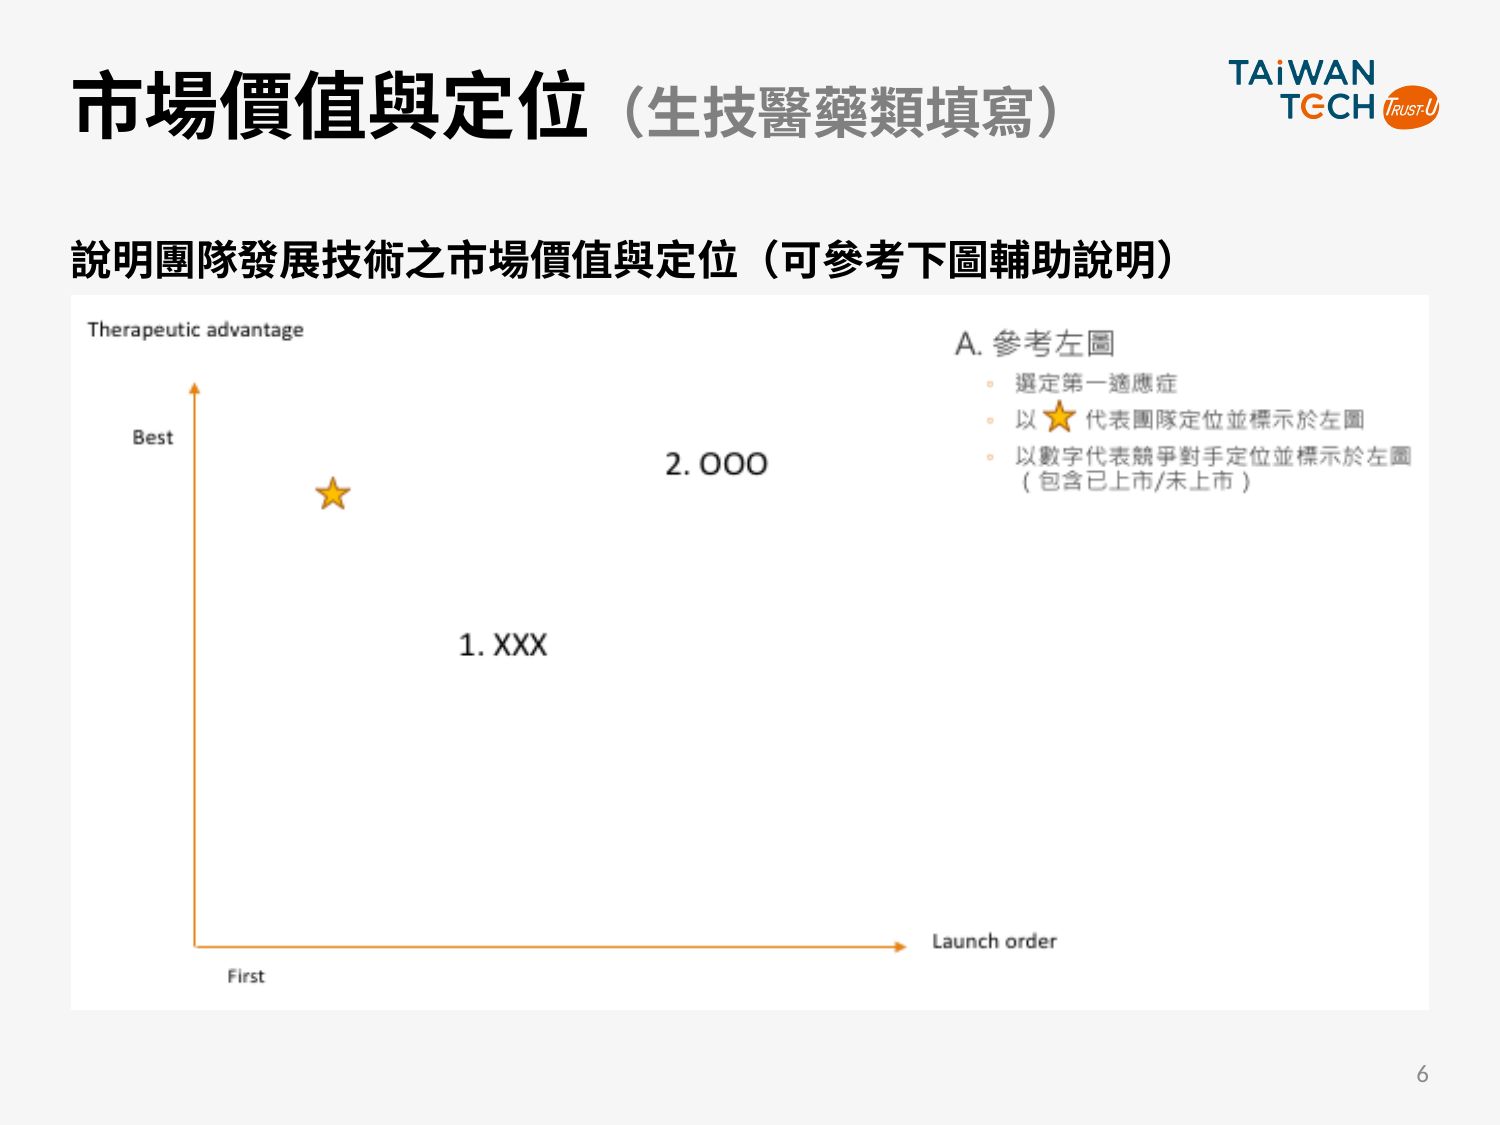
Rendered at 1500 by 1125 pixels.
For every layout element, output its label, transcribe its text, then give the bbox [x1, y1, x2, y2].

list 說明團隊發展技術之市場價值與定位（可參考下圖輔助說明） [55, 200, 1444, 1021]
slide_number <編號> [1106, 1042, 1445, 1103]
picture [70, 295, 1430, 1010]
title 市場價值與定位（生技醫藥類填寫） [55, 33, 1444, 156]
